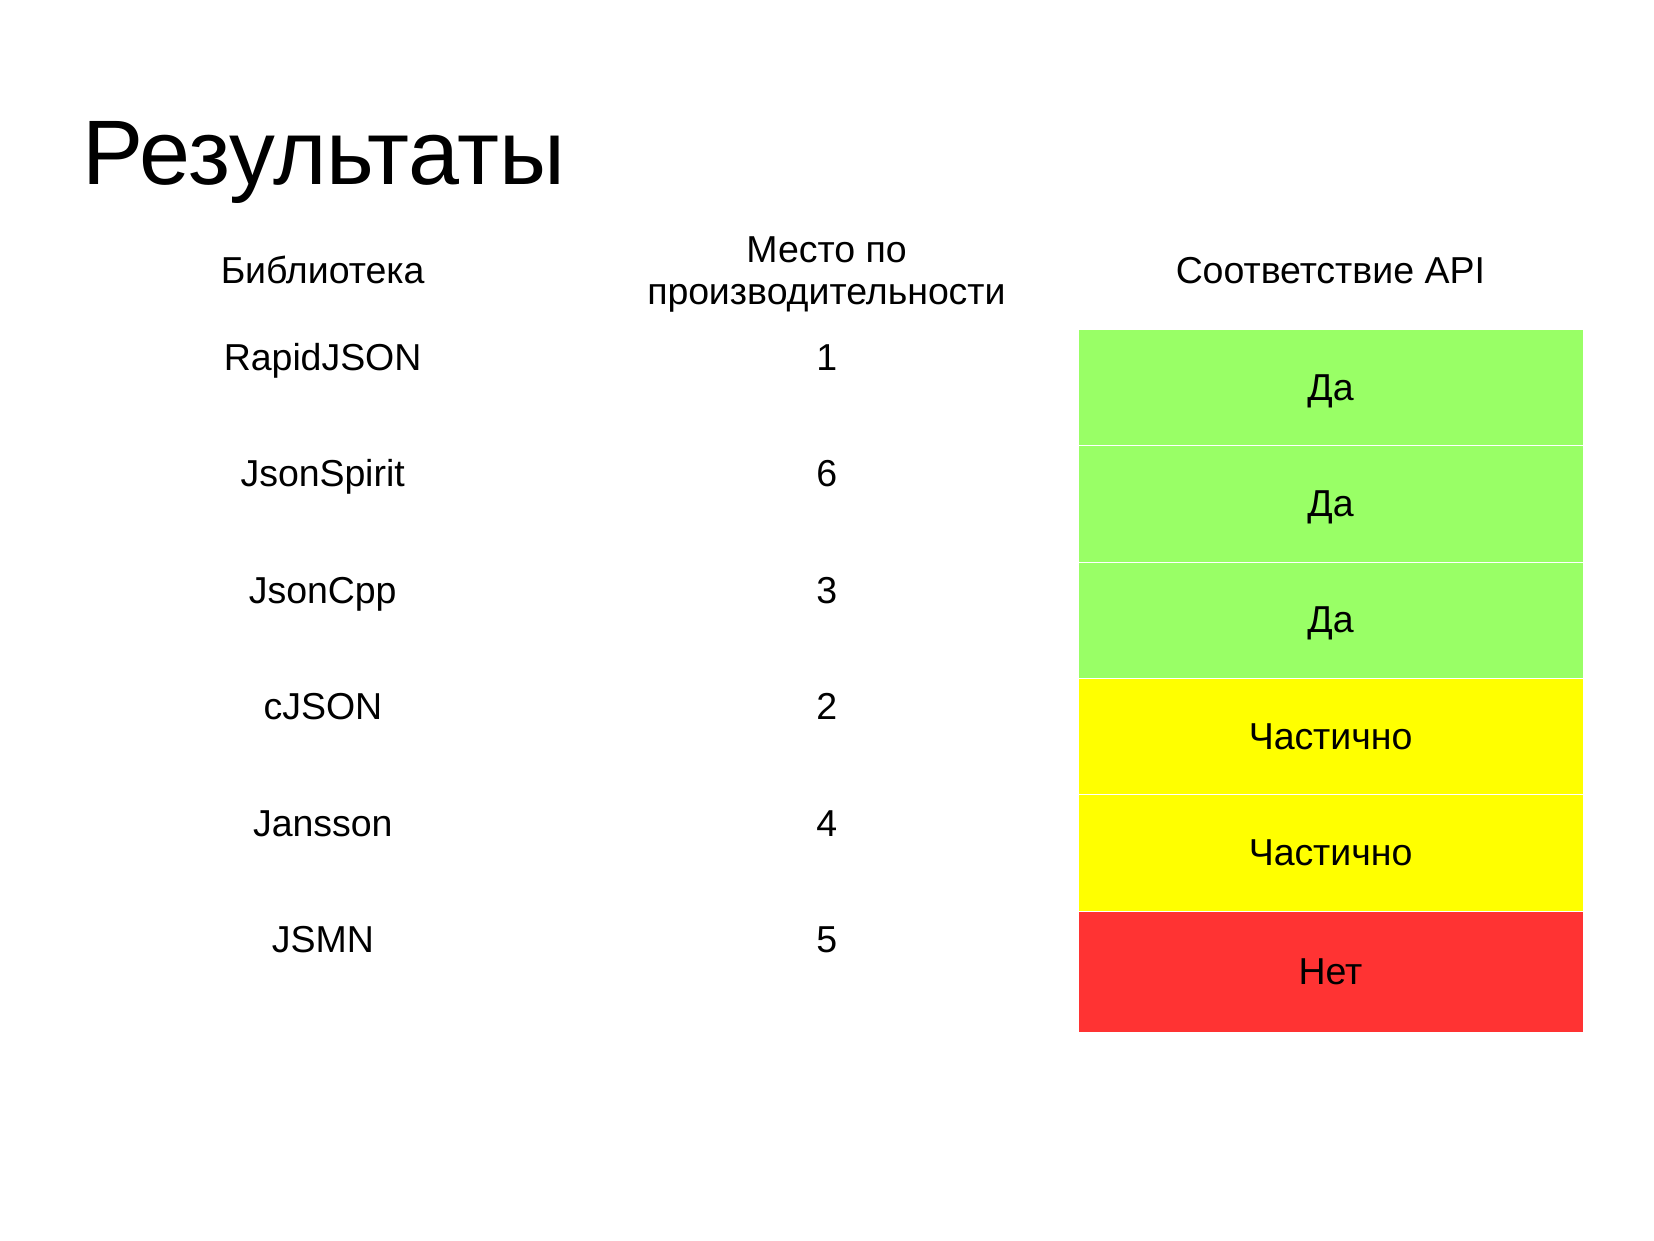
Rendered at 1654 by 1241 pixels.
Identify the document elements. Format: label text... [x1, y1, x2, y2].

table_cell 2 [576, 679, 1078, 794]
table_cell JsonSpirit [72, 446, 575, 562]
table_cell cJSON [72, 679, 575, 794]
table_cell 5 [576, 912, 1078, 1032]
table_cell 1 [576, 330, 1078, 445]
table_cell JsonCpp [72, 563, 575, 678]
table_cell 6 [576, 446, 1078, 562]
table_header Соответствие API [1079, 213, 1583, 329]
table_cell JSMN [72, 912, 575, 1032]
table_cell Частично [1079, 679, 1583, 794]
table_cell 4 [576, 795, 1078, 911]
table_cell Да [1079, 330, 1583, 445]
table_cell Частично [1079, 795, 1583, 911]
table_cell Да [1079, 563, 1583, 678]
table_cell RapidJSON [72, 330, 575, 445]
table_cell Да [1079, 446, 1583, 562]
table_header Библиотека [72, 213, 575, 329]
table_cell Jansson [72, 795, 575, 911]
title Результаты [82, 49, 1571, 212]
table_cell Нет [1079, 912, 1583, 1032]
table_header Место по производительности [576, 213, 1078, 329]
table_cell 3 [576, 563, 1078, 678]
